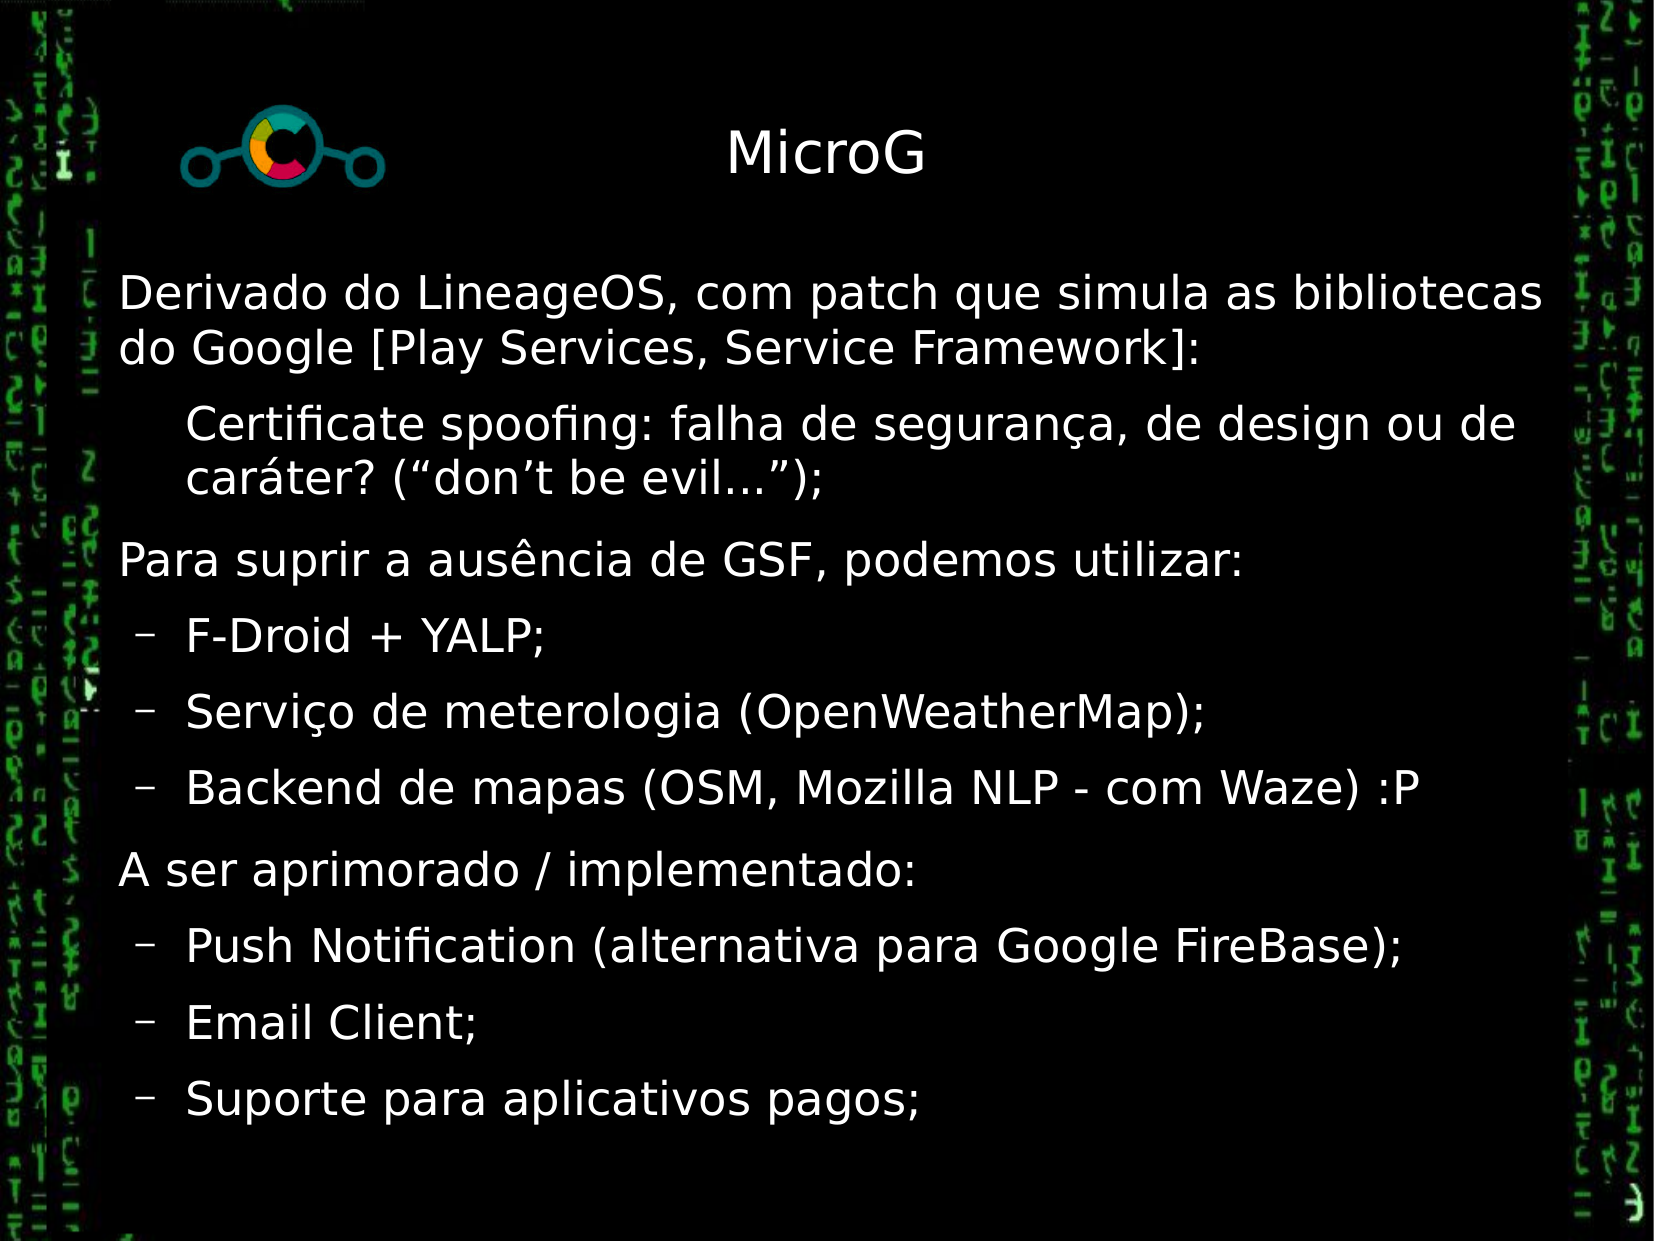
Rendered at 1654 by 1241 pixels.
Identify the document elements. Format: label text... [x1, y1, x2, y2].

picture [0, 0, 1654, 1241]
list Derivado do LineageOS, com patch que simula as bibliotecas do Google [Play Services, Service Framework]: Certificate spoofing: falha de segurança, de design ou de caráter? (“don’t be evil...”); Para suprir a ausência de GSF, podemos utilizar: F-Droid + YALP; Serviço de meterologia (OpenWeatherMap); Backend de mapas (OSM, Mozilla NLP - com Waze) :P A ser aprimorado / implementado: Push Notification (alternativa para Google FireBase); Email Client; Suporte para aplicativos pagos; [53, 266, 1576, 1132]
title MicroG [82, 49, 1571, 257]
